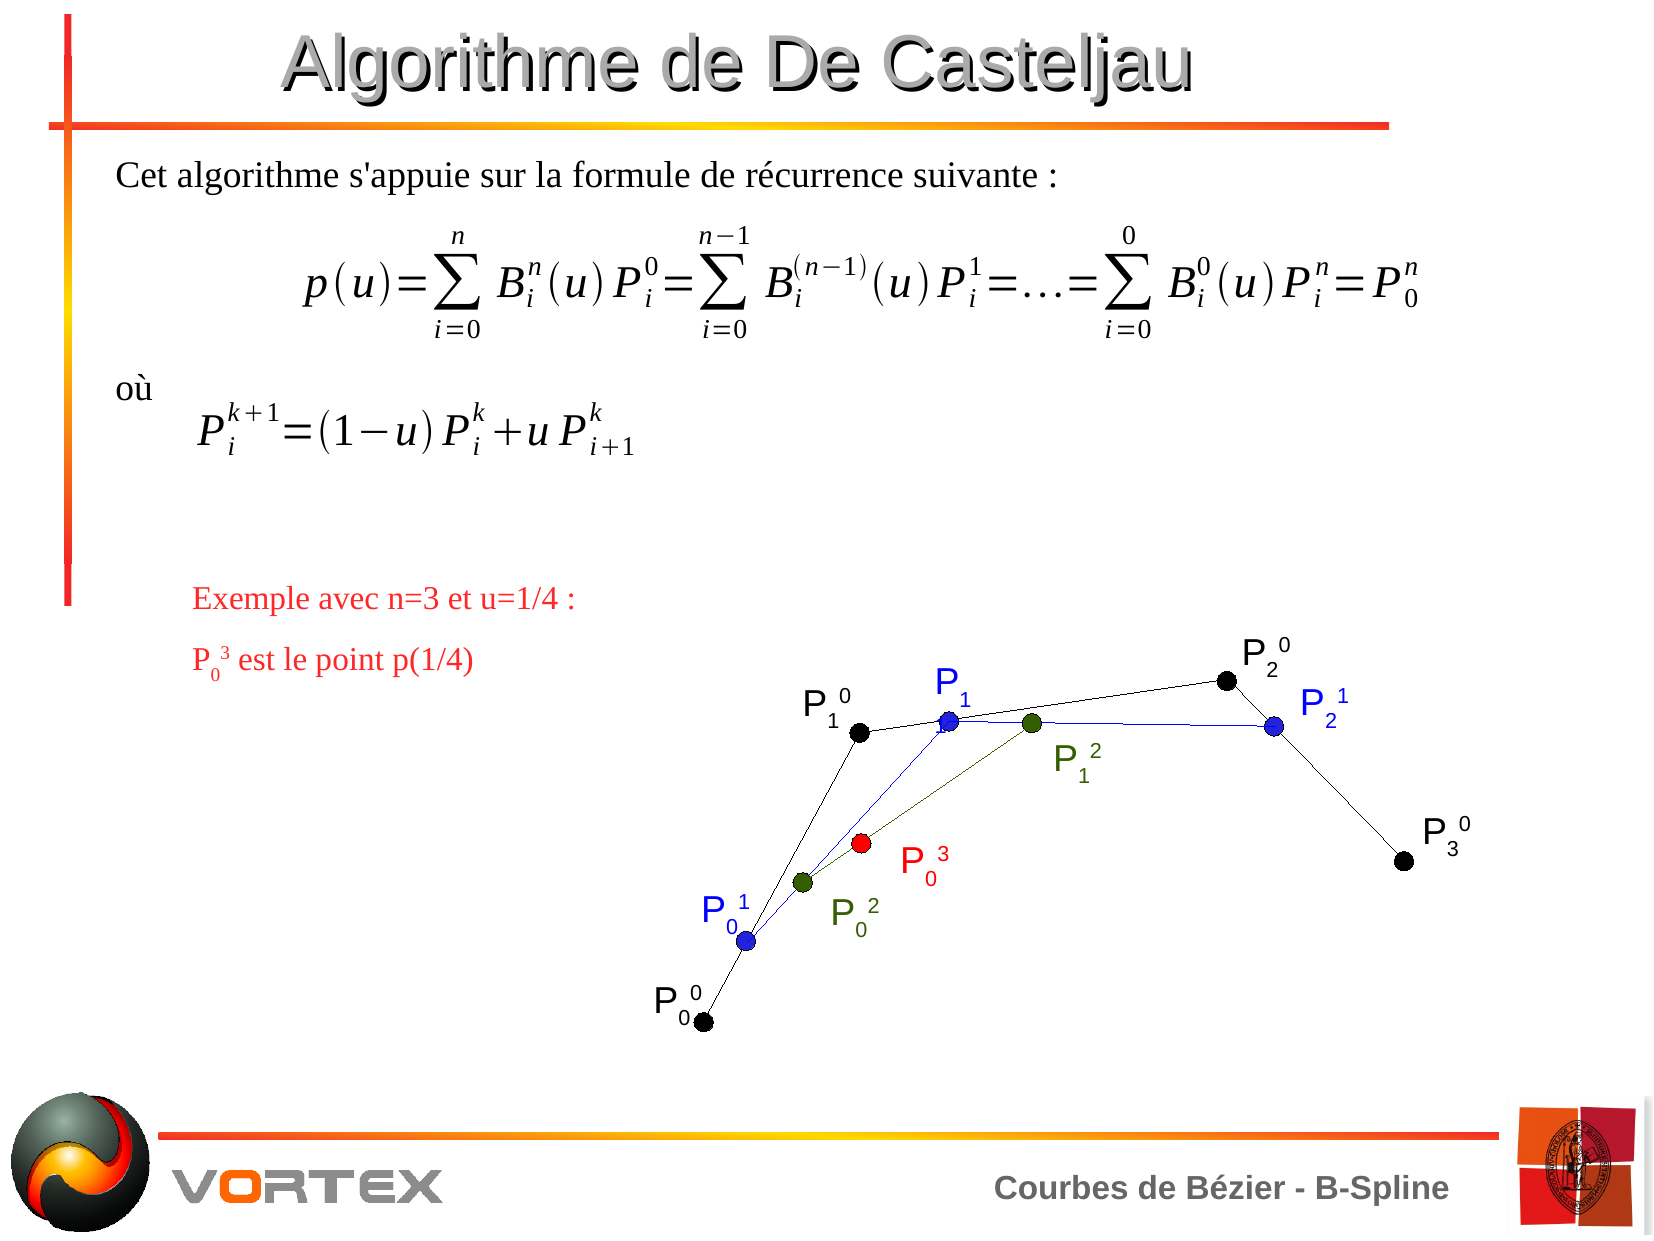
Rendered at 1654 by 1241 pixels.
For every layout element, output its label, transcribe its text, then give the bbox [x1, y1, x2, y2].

text_box [851, 833, 872, 854]
text_box P02 [815, 884, 901, 1003]
text_box P30 [1407, 802, 1501, 922]
text_box P20 [1226, 623, 1313, 743]
list Cet algorithme s'appuie sur la formule de récurrence suivante : où Exemple avec n=3 et u=1/4 : P03 est le point p(1/4) [97, 153, 1571, 1109]
text_box P03 [885, 832, 976, 951]
picture [11, 1092, 443, 1232]
chart [187, 397, 642, 462]
text_box P12 [1038, 729, 1126, 849]
text_box P11 [919, 653, 993, 773]
picture [1505, 1096, 1653, 1235]
text_box P00 [638, 971, 751, 1091]
text_box [1394, 851, 1407, 871]
text_box [1022, 713, 1042, 733]
text_box P10 [787, 675, 882, 794]
title Algorithme de De Casteljau [82, 4, 1392, 120]
text_box [792, 872, 813, 893]
chart [290, 220, 1425, 344]
text_box P21 [1285, 674, 1388, 794]
text_box P01 [686, 880, 782, 1000]
text_box [1217, 671, 1226, 691]
